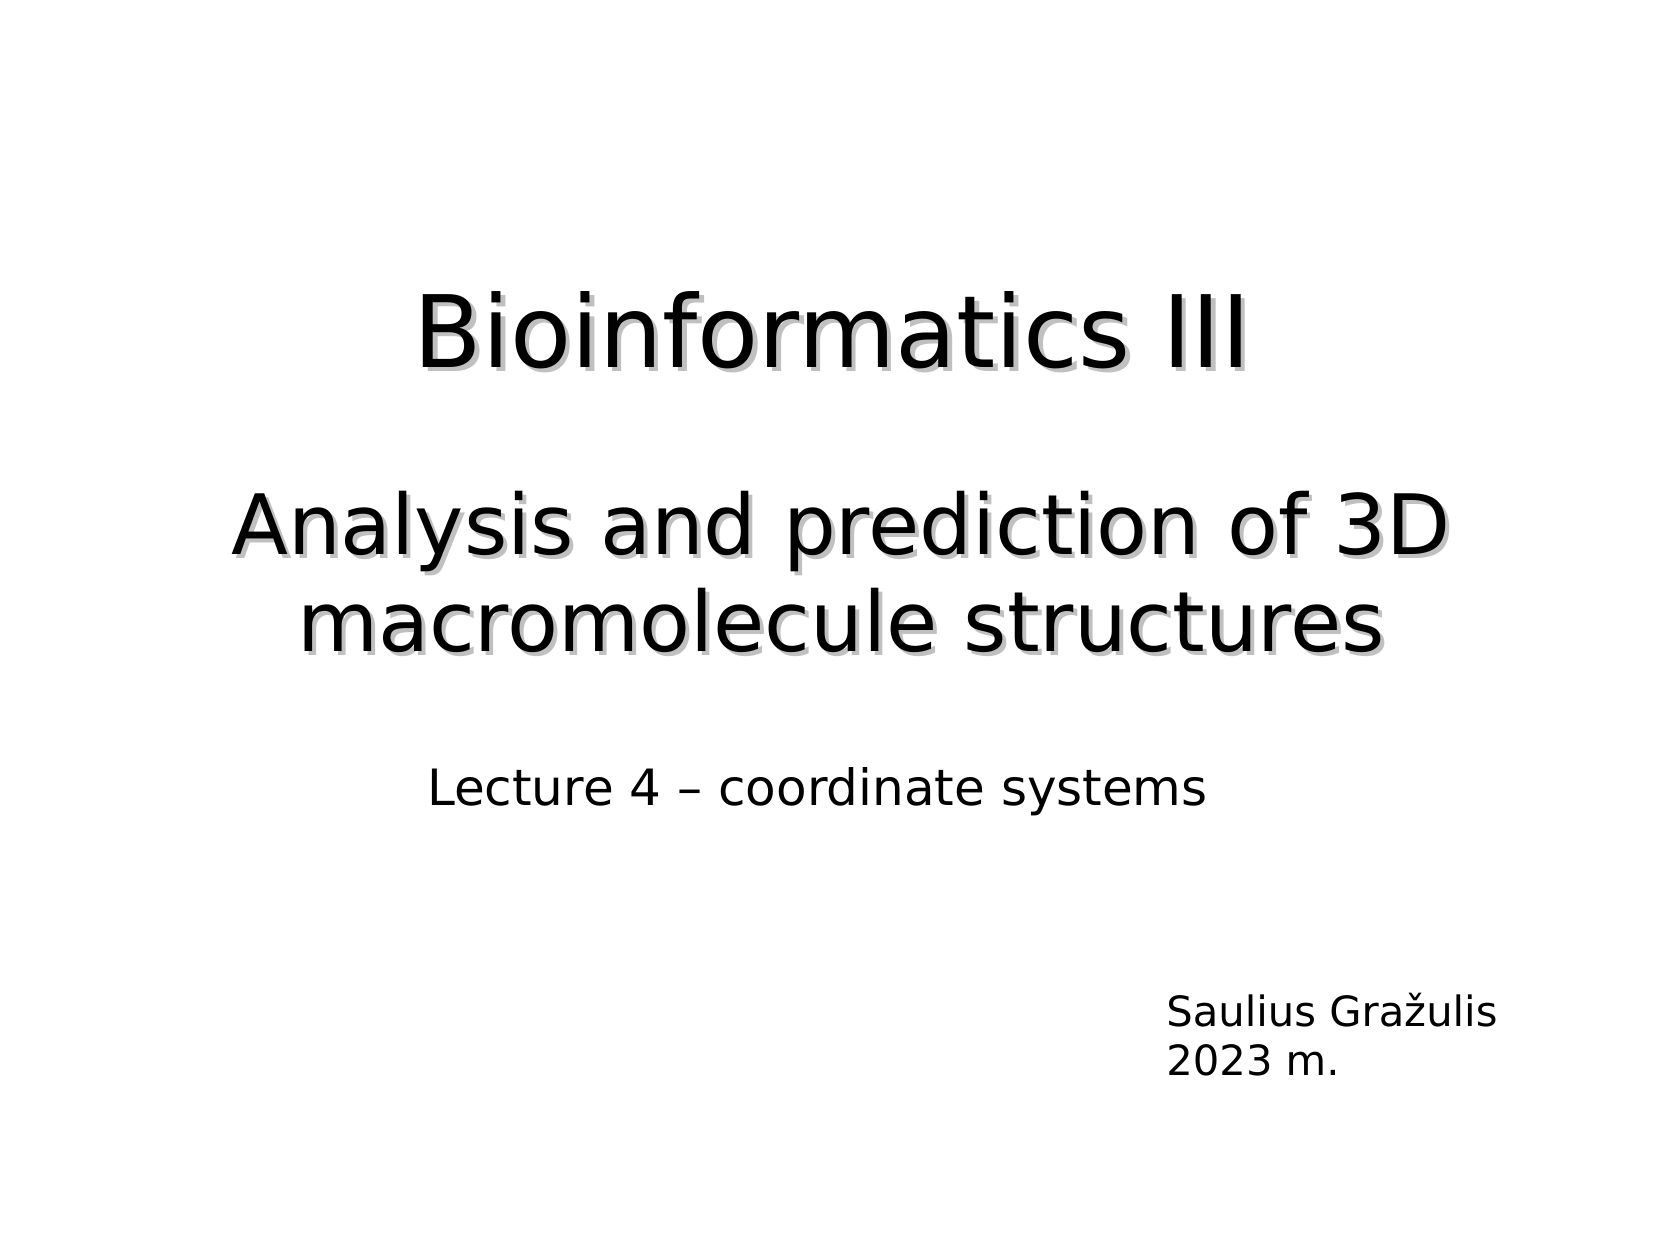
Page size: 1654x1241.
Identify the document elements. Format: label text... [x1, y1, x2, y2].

text_box Analysis and prediction of 3D macromolecule structures [206, 470, 1477, 680]
text_box Saulius Gražulis 2023 m. [1151, 980, 1566, 1093]
text_box Lecture 4 – coordinate systems [412, 751, 1238, 826]
title Bioinformatics III [88, 236, 1577, 429]
